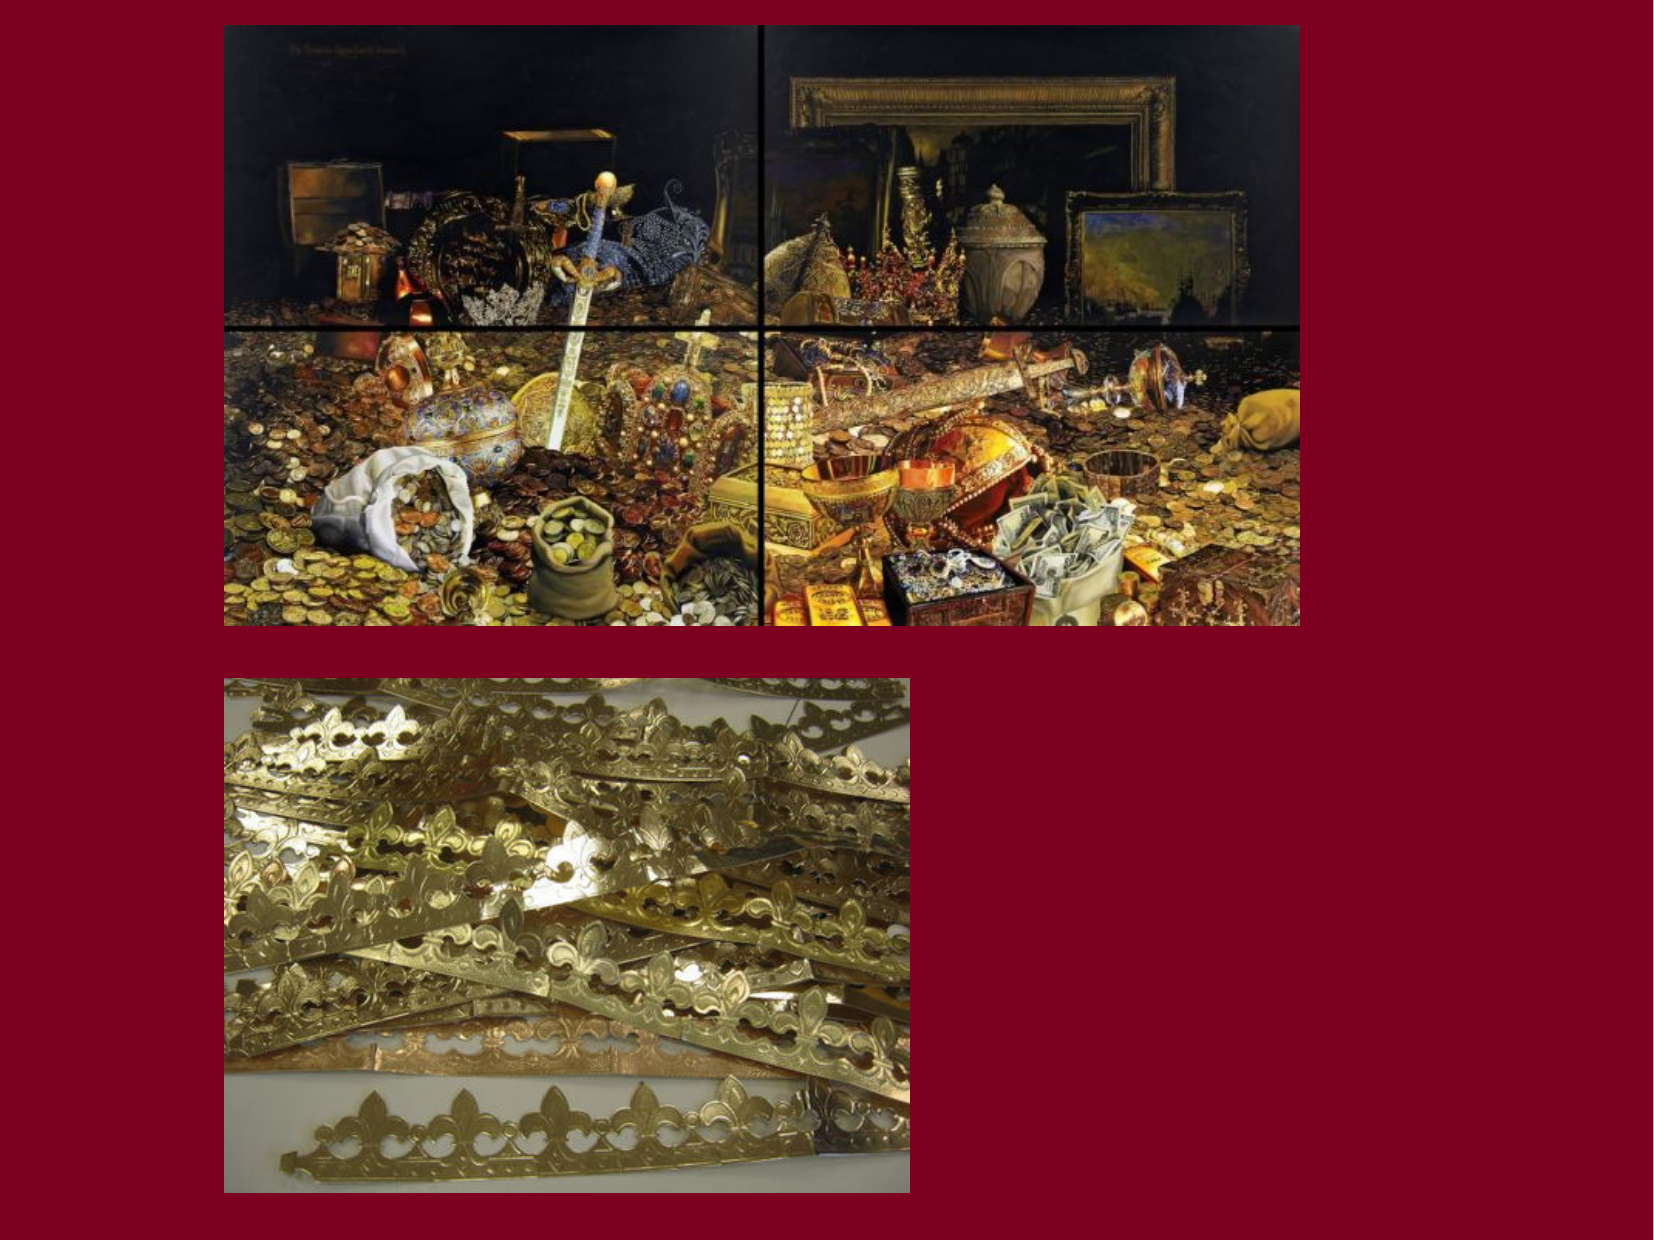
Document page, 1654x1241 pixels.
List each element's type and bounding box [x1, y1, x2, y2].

picture [224, 678, 910, 1193]
picture [224, 25, 1300, 626]
